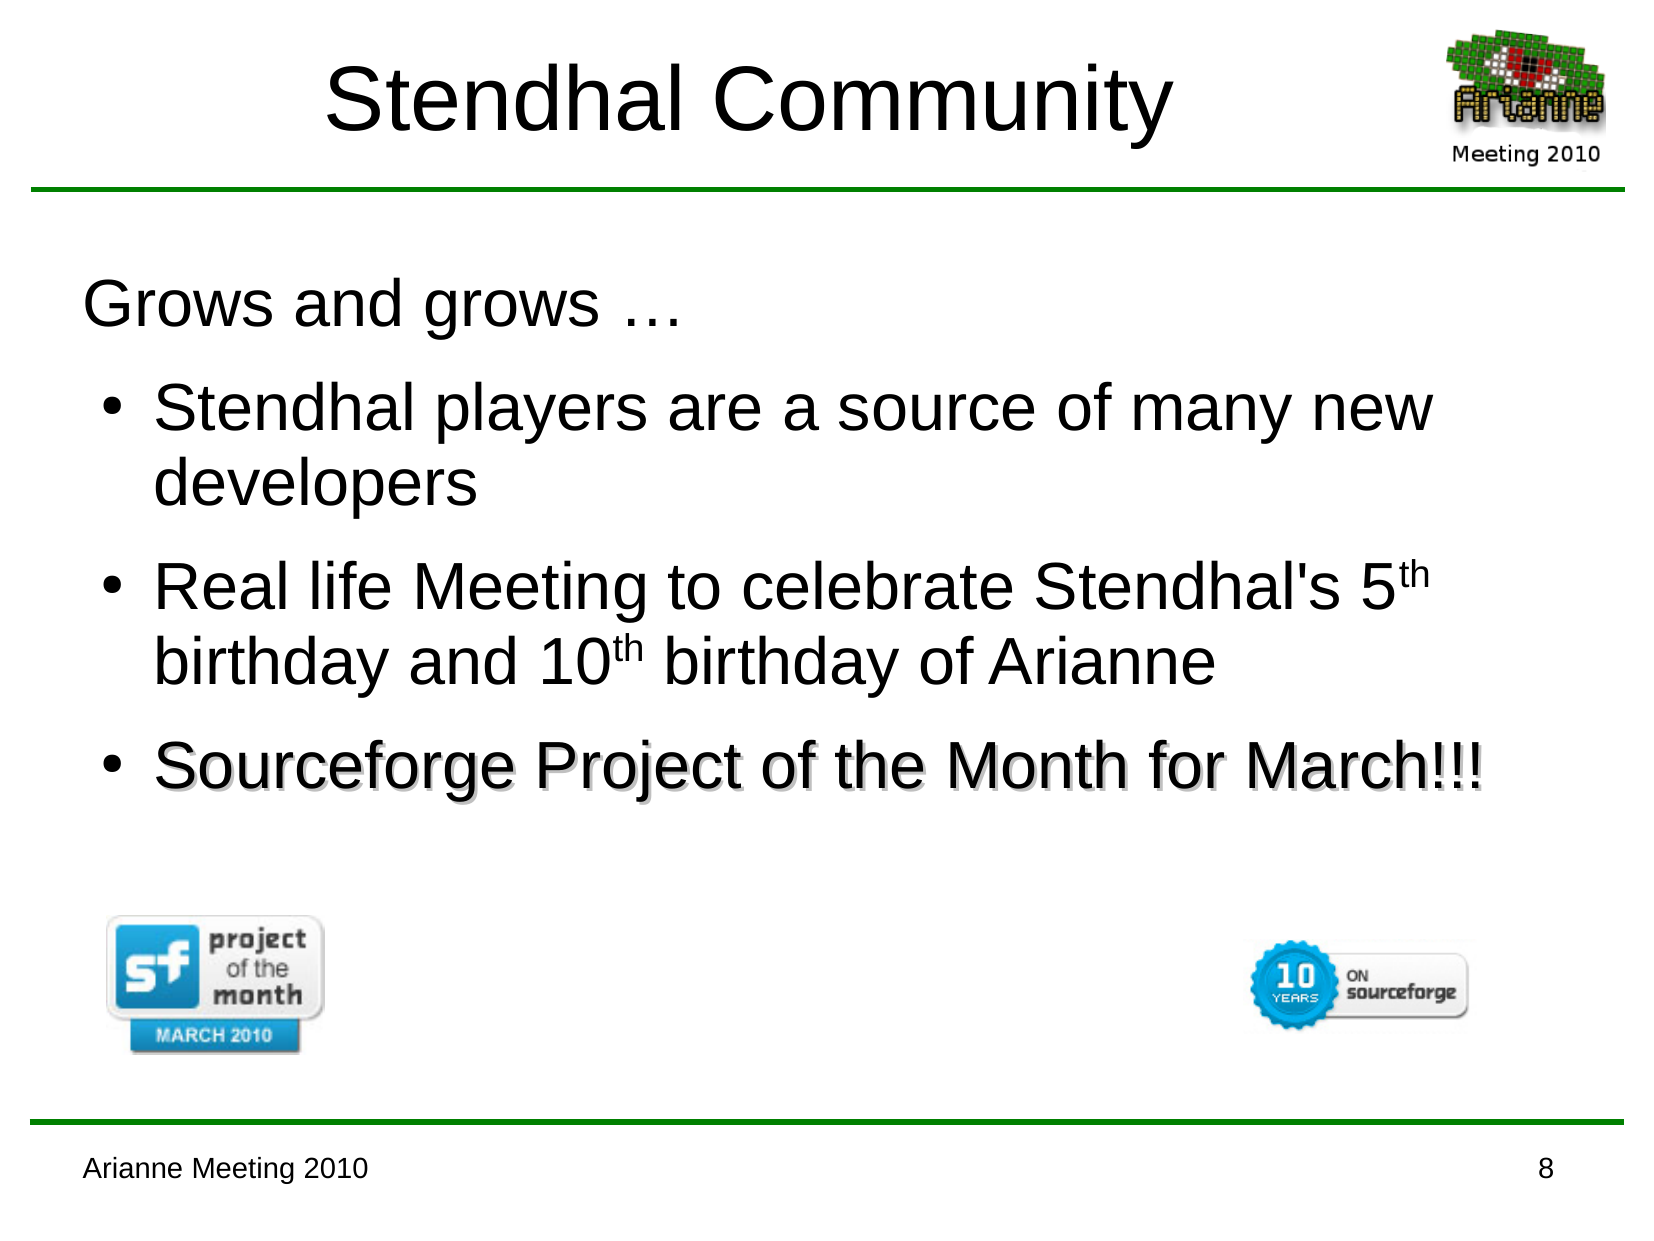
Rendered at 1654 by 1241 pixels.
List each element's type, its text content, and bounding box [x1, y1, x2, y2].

picture [1446, 29, 1606, 178]
list Grows and grows … Stendhal players are a source of many new developers Real life Meeting to celebrate Stendhal's 5th birthday and 10th birthday of Arianne Sourceforge Project of the Month for March!!! [82, 265, 1571, 1085]
picture [106, 915, 325, 1055]
title Stendhal Community [82, 41, 1418, 156]
picture [1243, 939, 1477, 1034]
